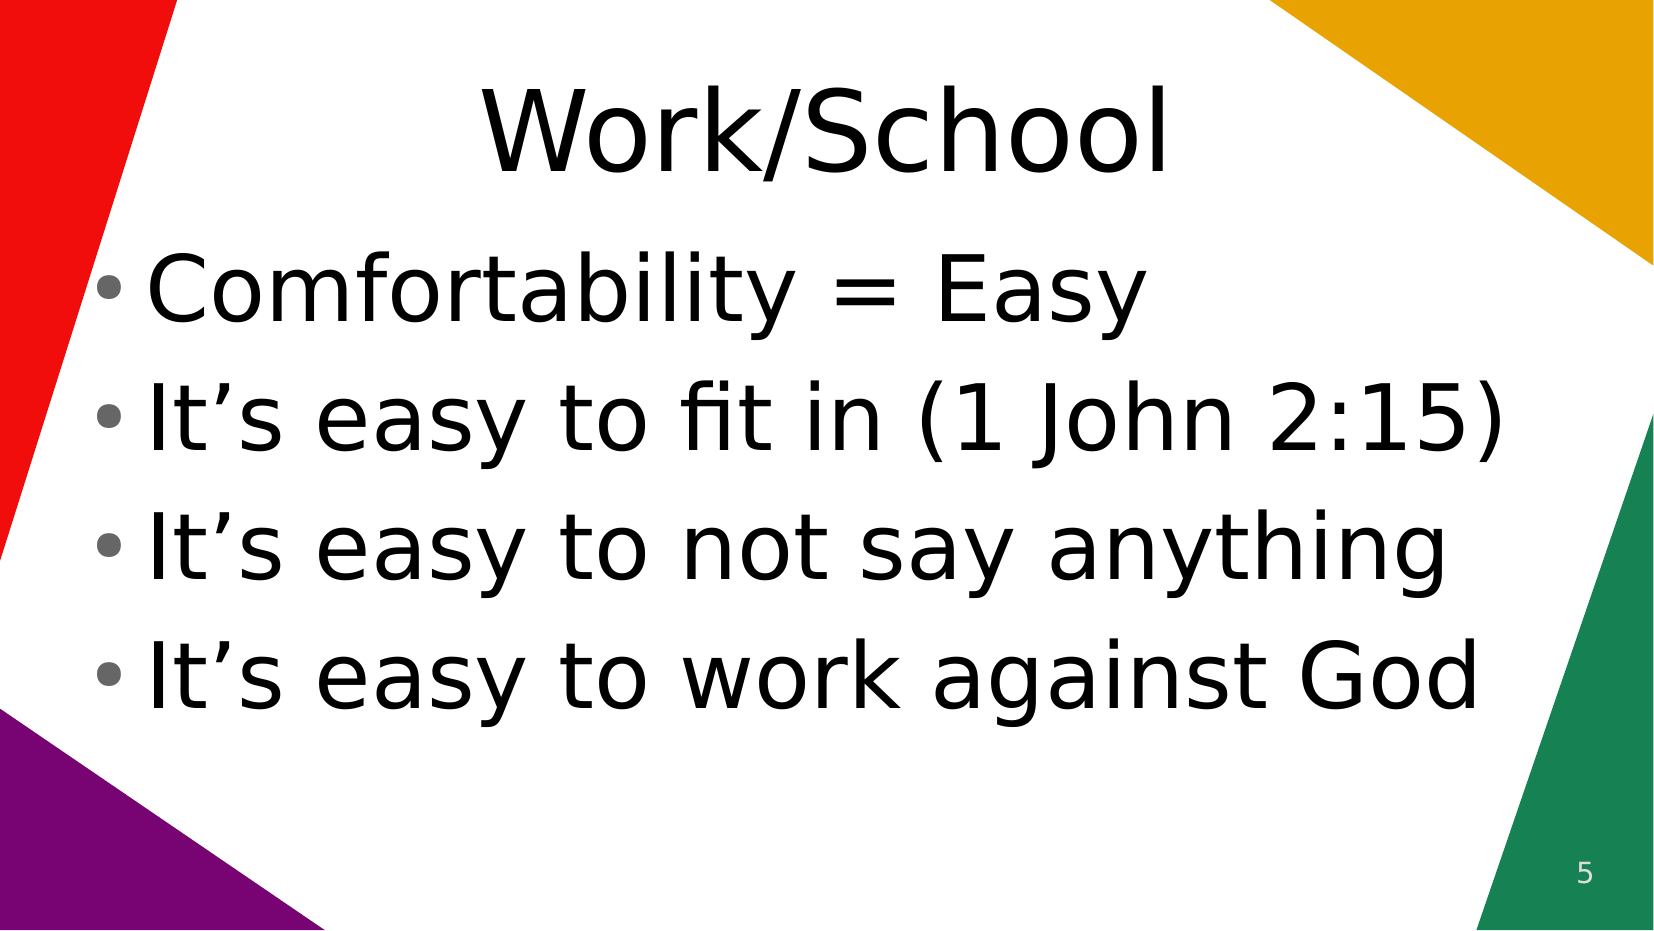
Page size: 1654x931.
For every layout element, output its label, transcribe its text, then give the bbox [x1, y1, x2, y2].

list Comfortability = Easy It’s easy to fit in (1 John 2:15) It’s easy to not say anything It’s easy to work against God [75, 236, 1576, 827]
title Work/School [118, 59, 1536, 207]
